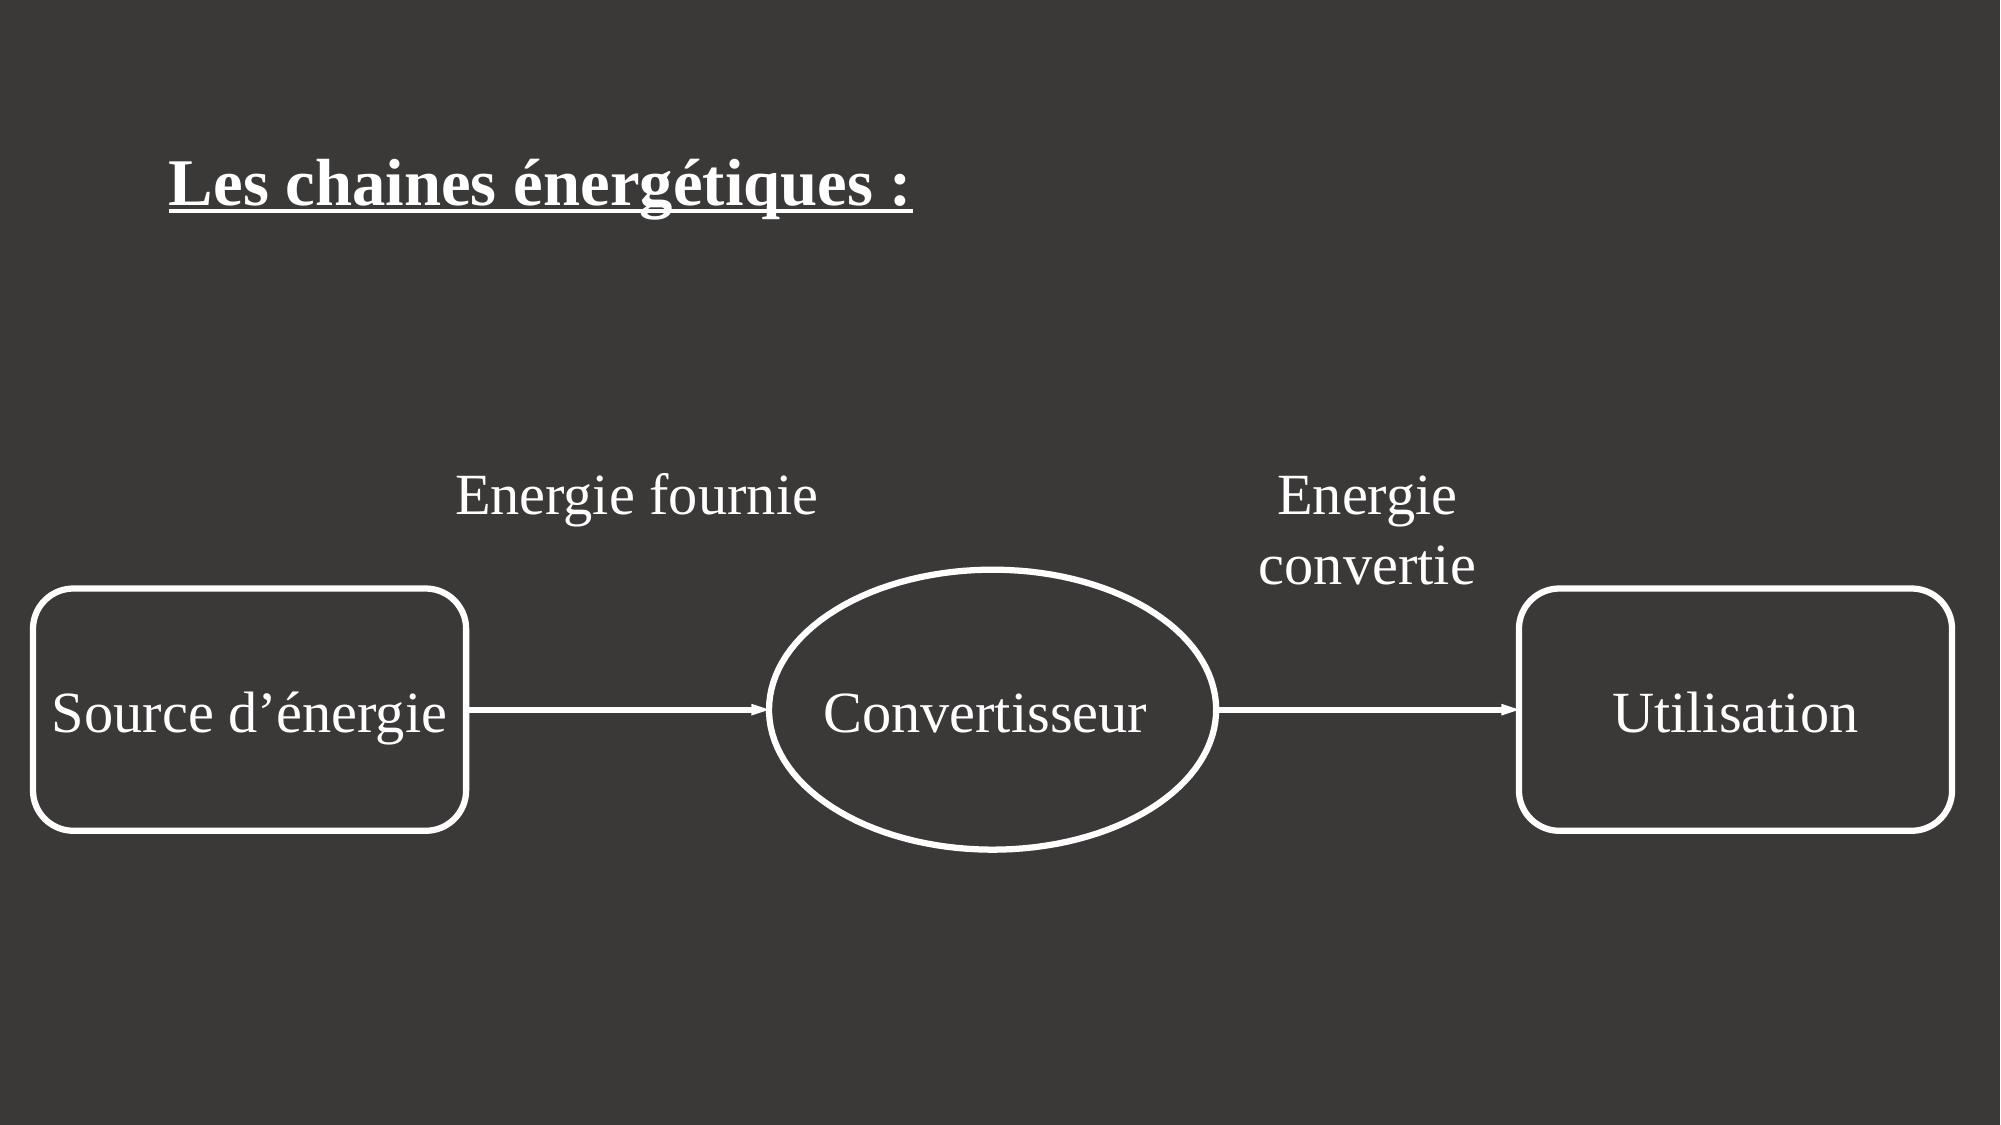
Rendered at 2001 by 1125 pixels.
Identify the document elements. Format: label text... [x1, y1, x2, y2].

text_box [33, 753, 467, 831]
text_box [780, 569, 1217, 850]
text_box [1518, 711, 1953, 831]
text_box Energie fournie [420, 448, 854, 535]
text_box Convertisseur [769, 666, 1203, 753]
text_box Source d’énergie [33, 666, 467, 753]
text_box Utilisation [1519, 666, 1953, 753]
text_box [33, 588, 467, 666]
text_box [1518, 588, 1953, 709]
text_box Energie convertie [1151, 448, 1585, 606]
text_box Les chaines énergétiques : [154, 131, 1818, 228]
